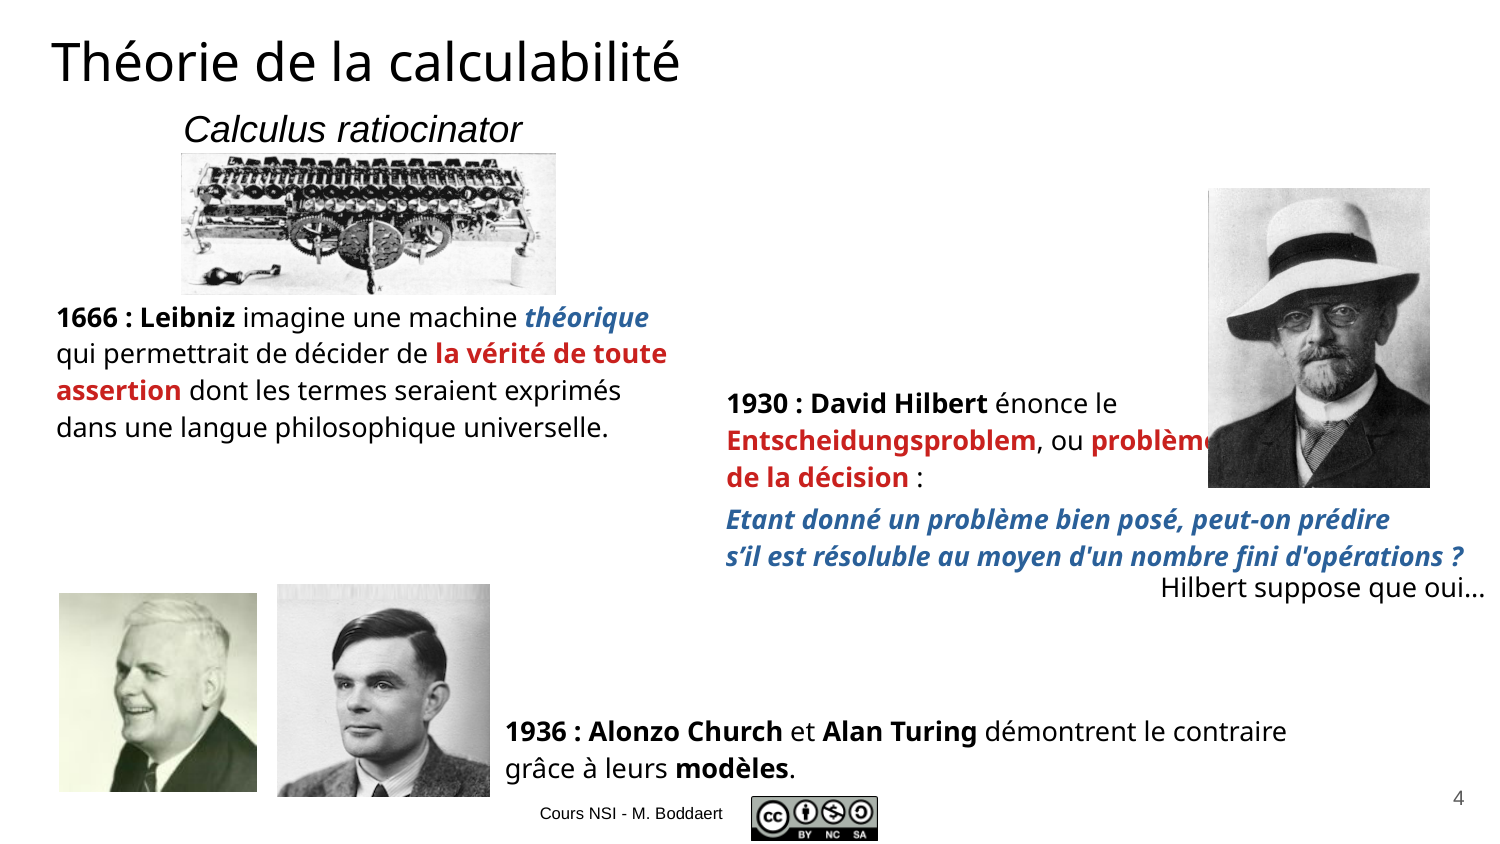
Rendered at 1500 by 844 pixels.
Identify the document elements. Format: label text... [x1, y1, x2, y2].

text_box 1930 : David Hilbert énonce le Entscheidungsproblem, ou problème de la décision : [711, 377, 1208, 487]
picture [181, 153, 556, 291]
slide_number <numéro> [1389, 764, 1480, 830]
picture [277, 584, 490, 797]
picture [751, 796, 878, 841]
text_box Hilbert suppose que oui... [1145, 561, 1493, 608]
text_box Calculus ratiocinator [168, 101, 553, 160]
text_box Etant donné un problème bien posé, peut-on prédire s’il est résoluble au moyen d'un nombre fini d'opérations ? [711, 493, 1496, 571]
text_box 1936 : Alonzo Church et Alan Turing démontrent le contraire grâce à leurs modèles. [490, 705, 1306, 784]
picture [1208, 188, 1430, 488]
text_box 1666 : Leibniz imagine une machine théorique qui permettrait de décider de la vérité de toute assertion dont les termes seraient exprimés dans une langue philosophique universelle. [41, 291, 691, 432]
picture [59, 593, 257, 792]
title Théorie de la calculabilité [51, 13, 1449, 108]
